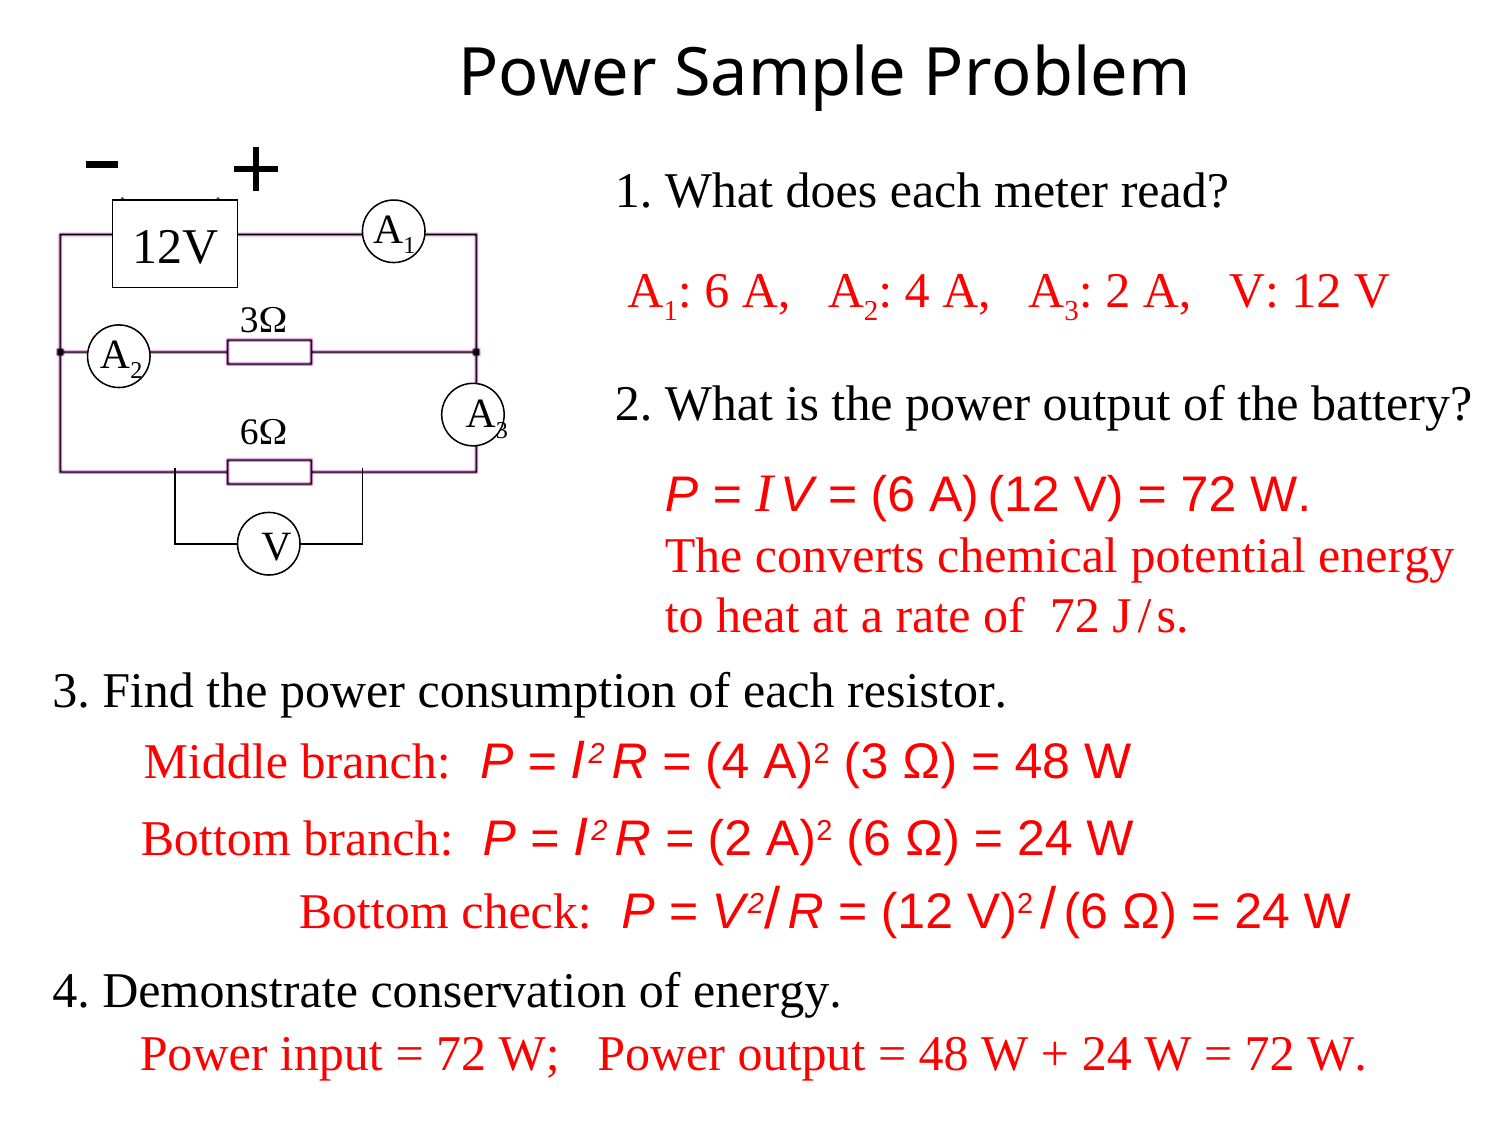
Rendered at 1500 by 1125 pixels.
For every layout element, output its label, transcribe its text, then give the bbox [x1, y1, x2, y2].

text_box A2 [85, 318, 198, 392]
text_box 3. Find the power consumption of each resistor. [37, 649, 1113, 726]
text_box Bottom check: P = V 2/ R = (12 V)2 / (6 Ω) = 24 W [262, 862, 1388, 948]
text_box 12V [112, 199, 238, 288]
text_box 4. Demonstrate conservation of energy. [37, 949, 1113, 1026]
text_box A1: 6 A, A2: 4 A, A3: 2 A, V: 12 V [612, 249, 1413, 334]
picture [0, 174, 538, 534]
text_box A3 [441, 383, 505, 446]
text_box 2. What is the power output of the battery? [600, 362, 1500, 438]
text_box Bottom branch: P = I 2 R = (2 A)2 (6 Ω) = 24 W [75, 789, 1201, 876]
text_box 1. What does each meter read? [600, 149, 1413, 226]
text_box V [237, 512, 301, 576]
text_box Power input = 72 W; Power output = 48 W + 24 W = 72 W. [124, 1012, 1438, 1088]
text_box 6 [224, 399, 325, 461]
text_box Middle branch: P = I 2 R = (4 A)2 (3 Ω) = 48 W [75, 712, 1201, 789]
text_box A1 [358, 193, 471, 267]
title Power Sample Problem [187, 12, 1463, 126]
text_box P = I V = (6 A) (12 V) = 72 W. The converts chemical potential energy to heat at a rate of 72 J / s. [649, 449, 1500, 651]
text_box 3 [224, 287, 338, 348]
